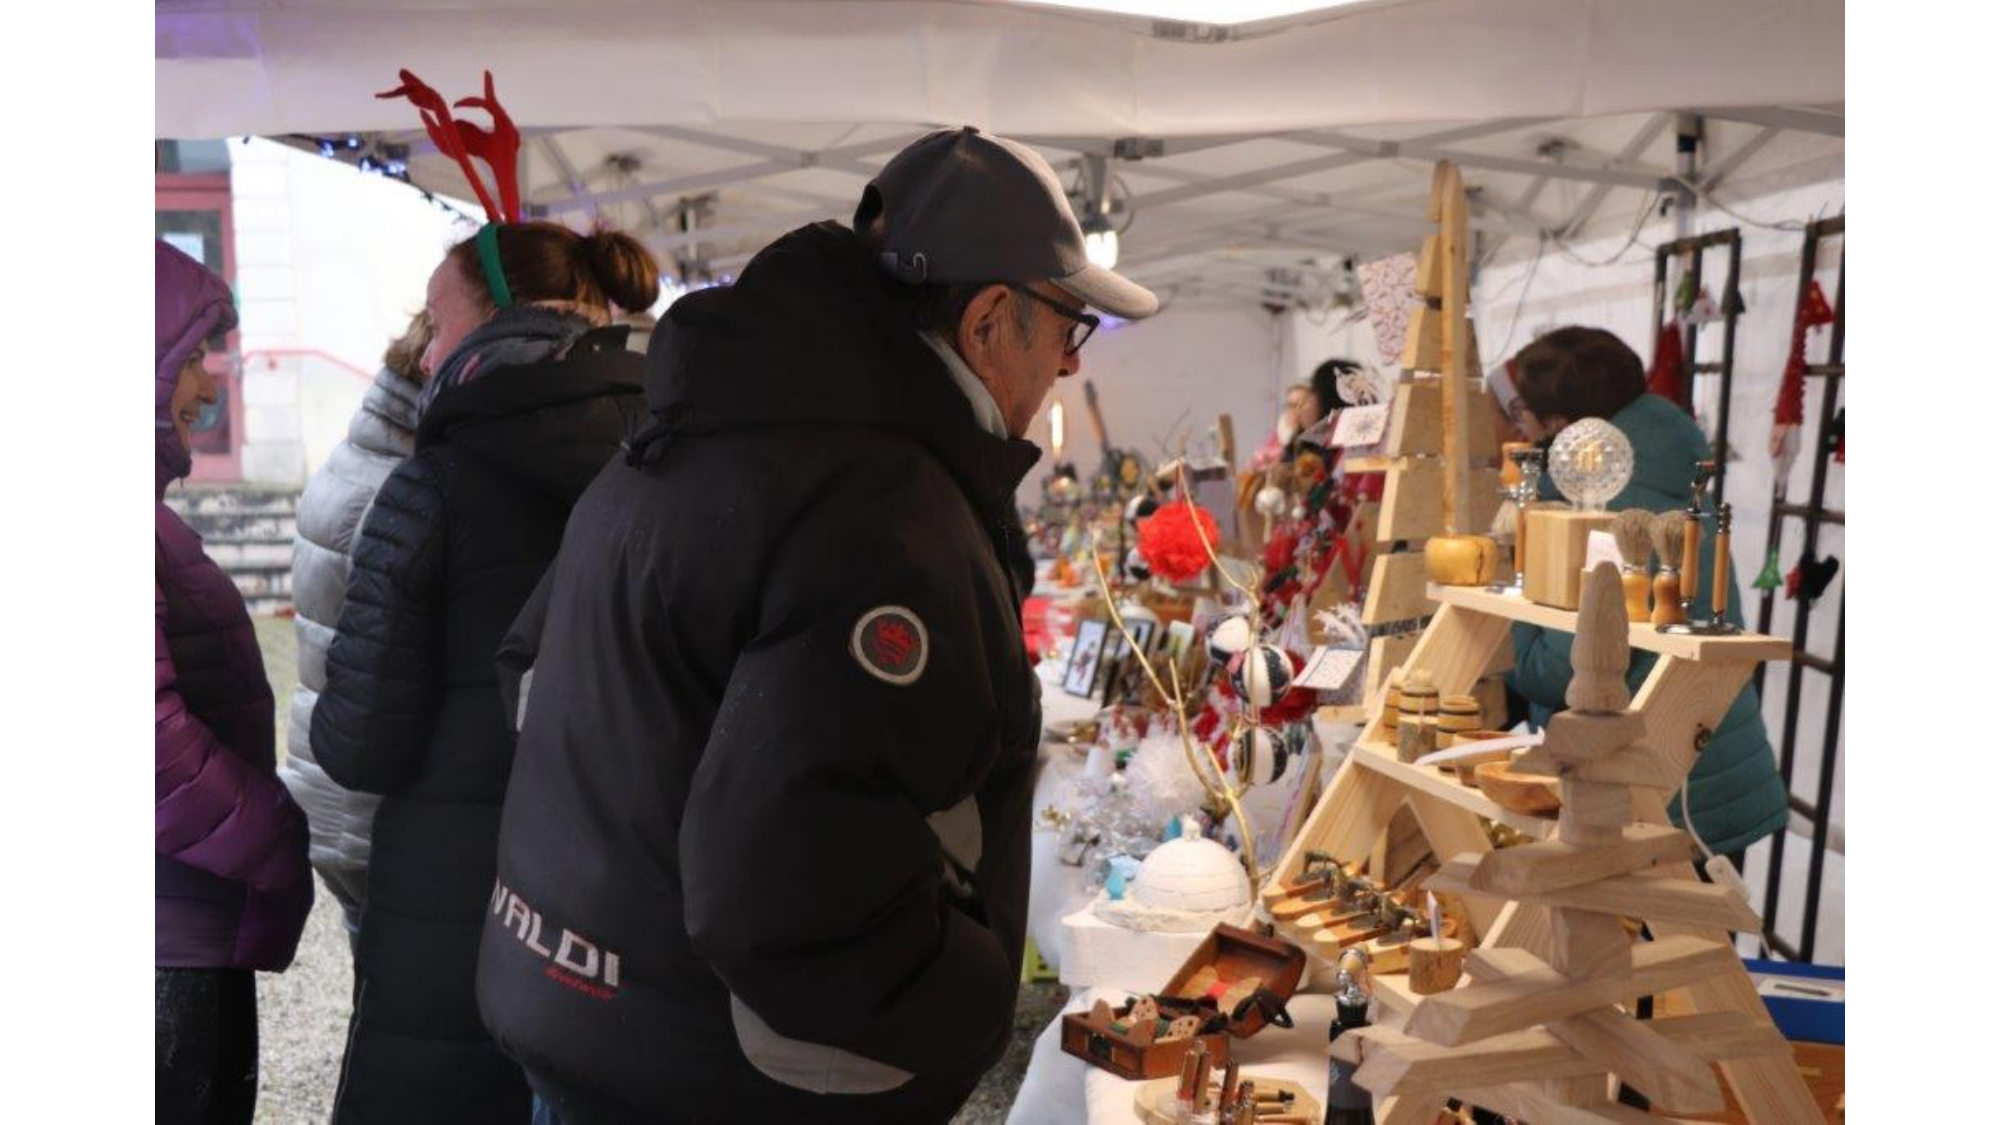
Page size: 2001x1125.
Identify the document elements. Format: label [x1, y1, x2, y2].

picture [155, 0, 1845, 1125]
